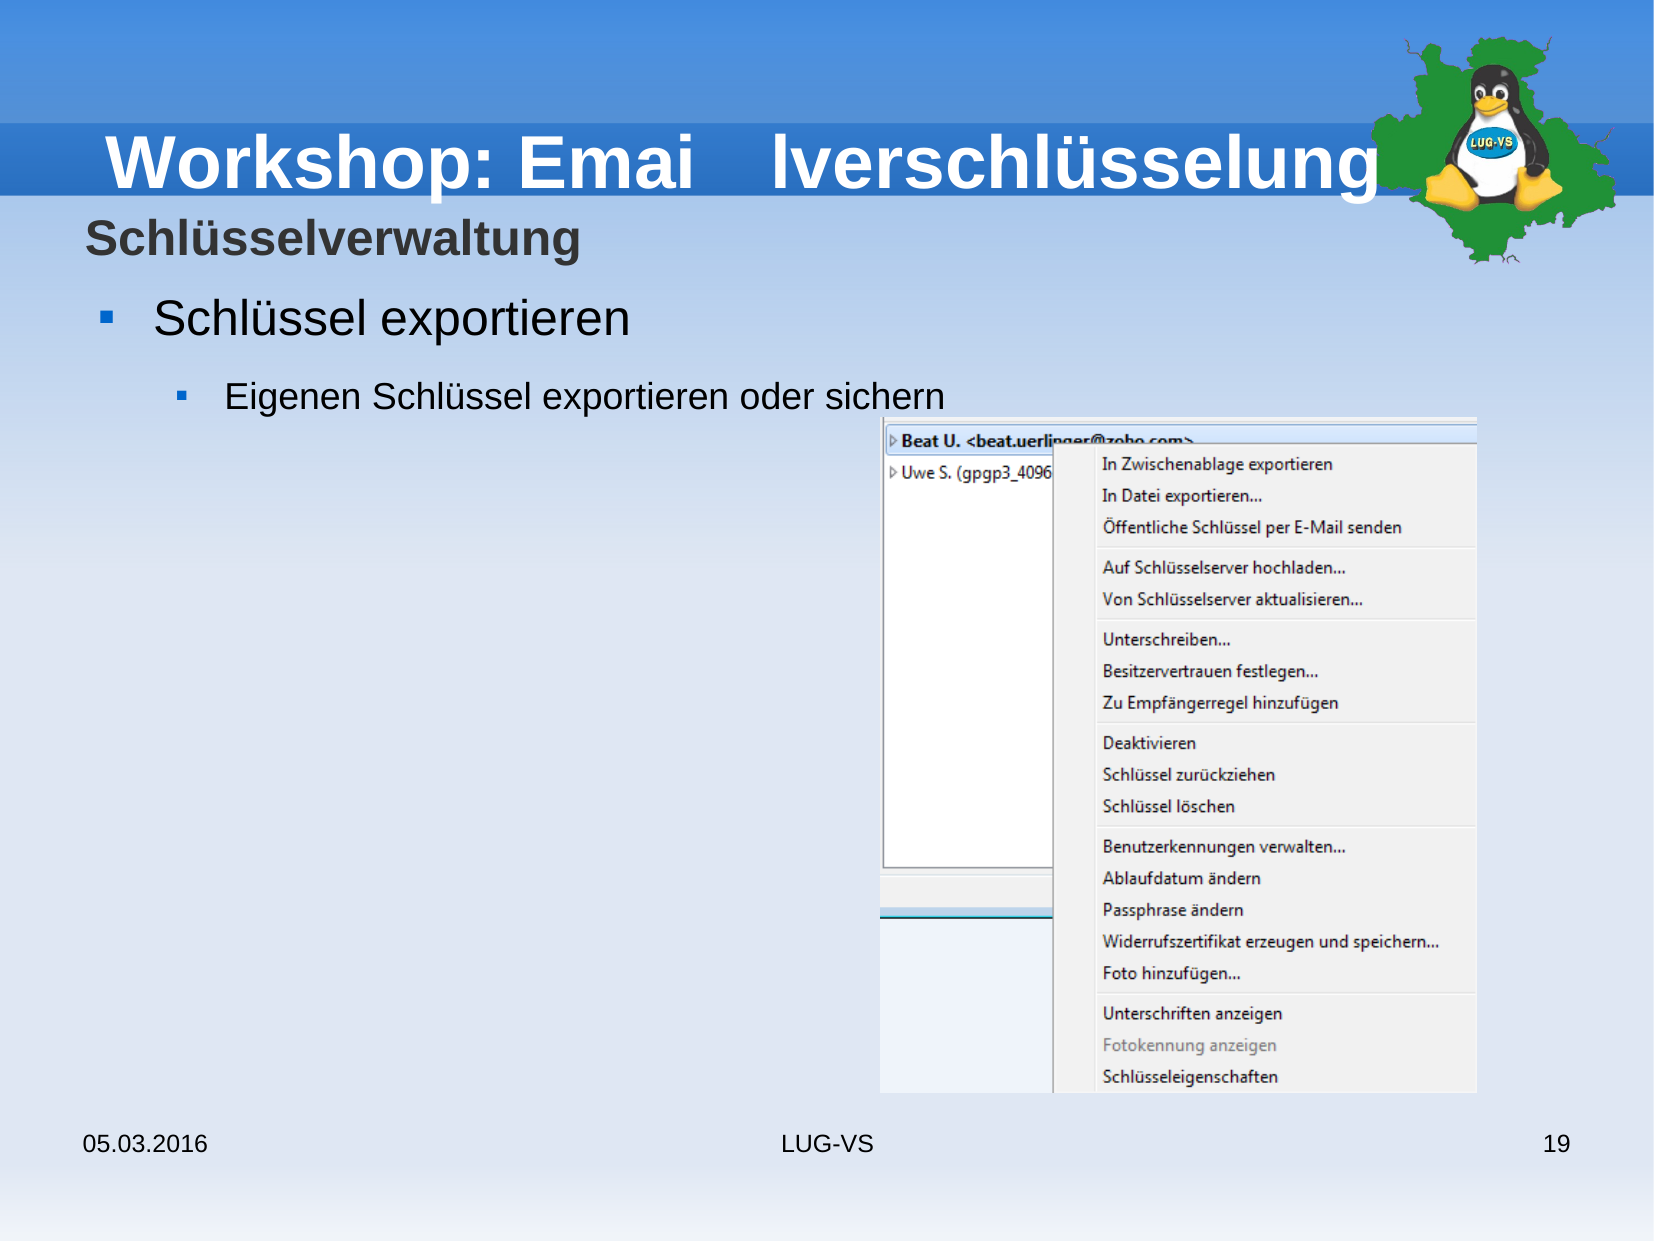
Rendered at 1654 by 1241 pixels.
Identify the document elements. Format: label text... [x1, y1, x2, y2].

title Workshop: Emai lverschlüsselung [0, 59, 1489, 267]
picture [1489, 137, 1512, 149]
picture [0, 0, 1654, 1241]
list Schlüssel exportieren Eigenen Schlüssel exportieren oder sichern [82, 290, 1571, 1109]
text_box Schlüsselverwaltung [14, 209, 1418, 267]
